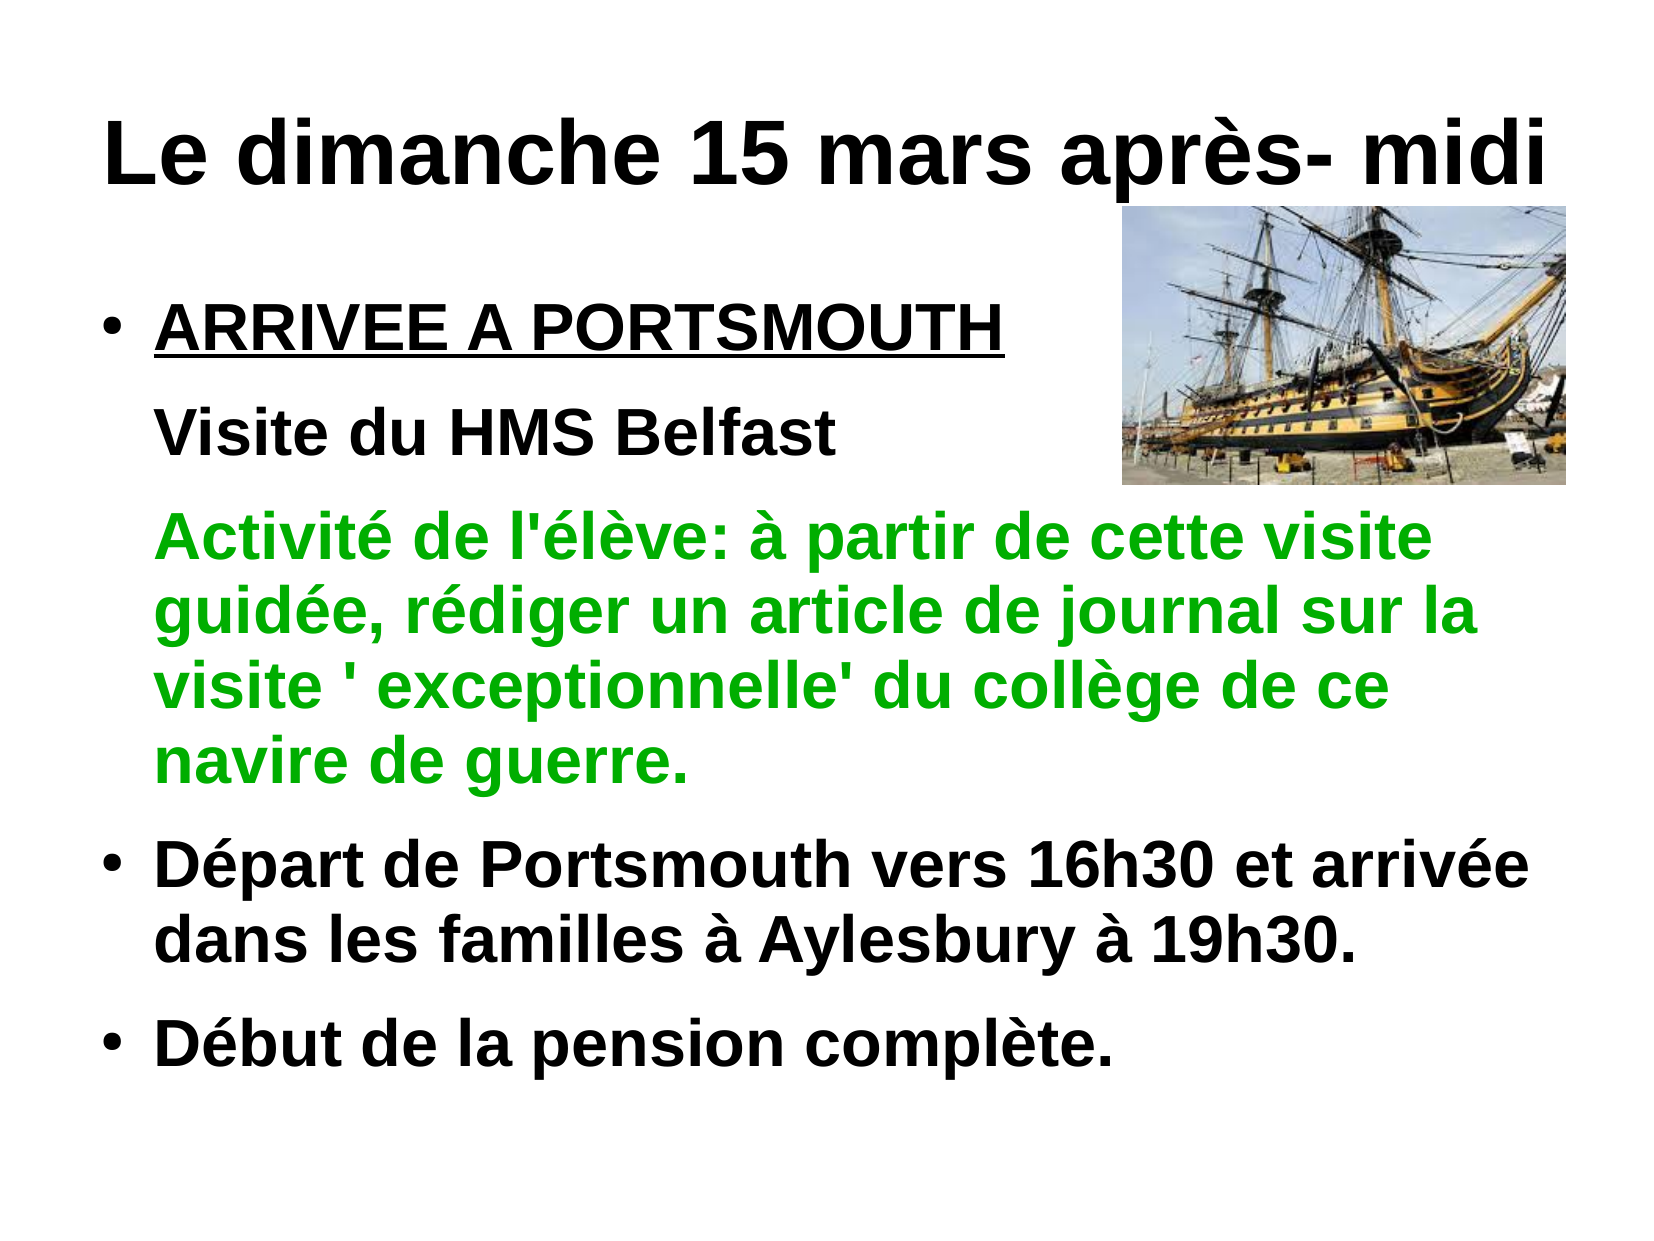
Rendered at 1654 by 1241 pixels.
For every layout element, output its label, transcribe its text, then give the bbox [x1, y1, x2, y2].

picture [1122, 206, 1566, 485]
title Le dimanche 15 mars après- midi [82, 56, 1571, 250]
list ARRIVEE A PORTSMOUTH Visite du HMS Belfast Activité de l'élève: à partir de cette visite guidée, rédiger un article de journal sur la visite ' exceptionnelle' du collège de ce navire de guerre. Départ de Portsmouth vers 16h30 et arrivée dans les familles à Aylesbury à 19h30. Début de la pension complète. [82, 290, 1571, 1094]
